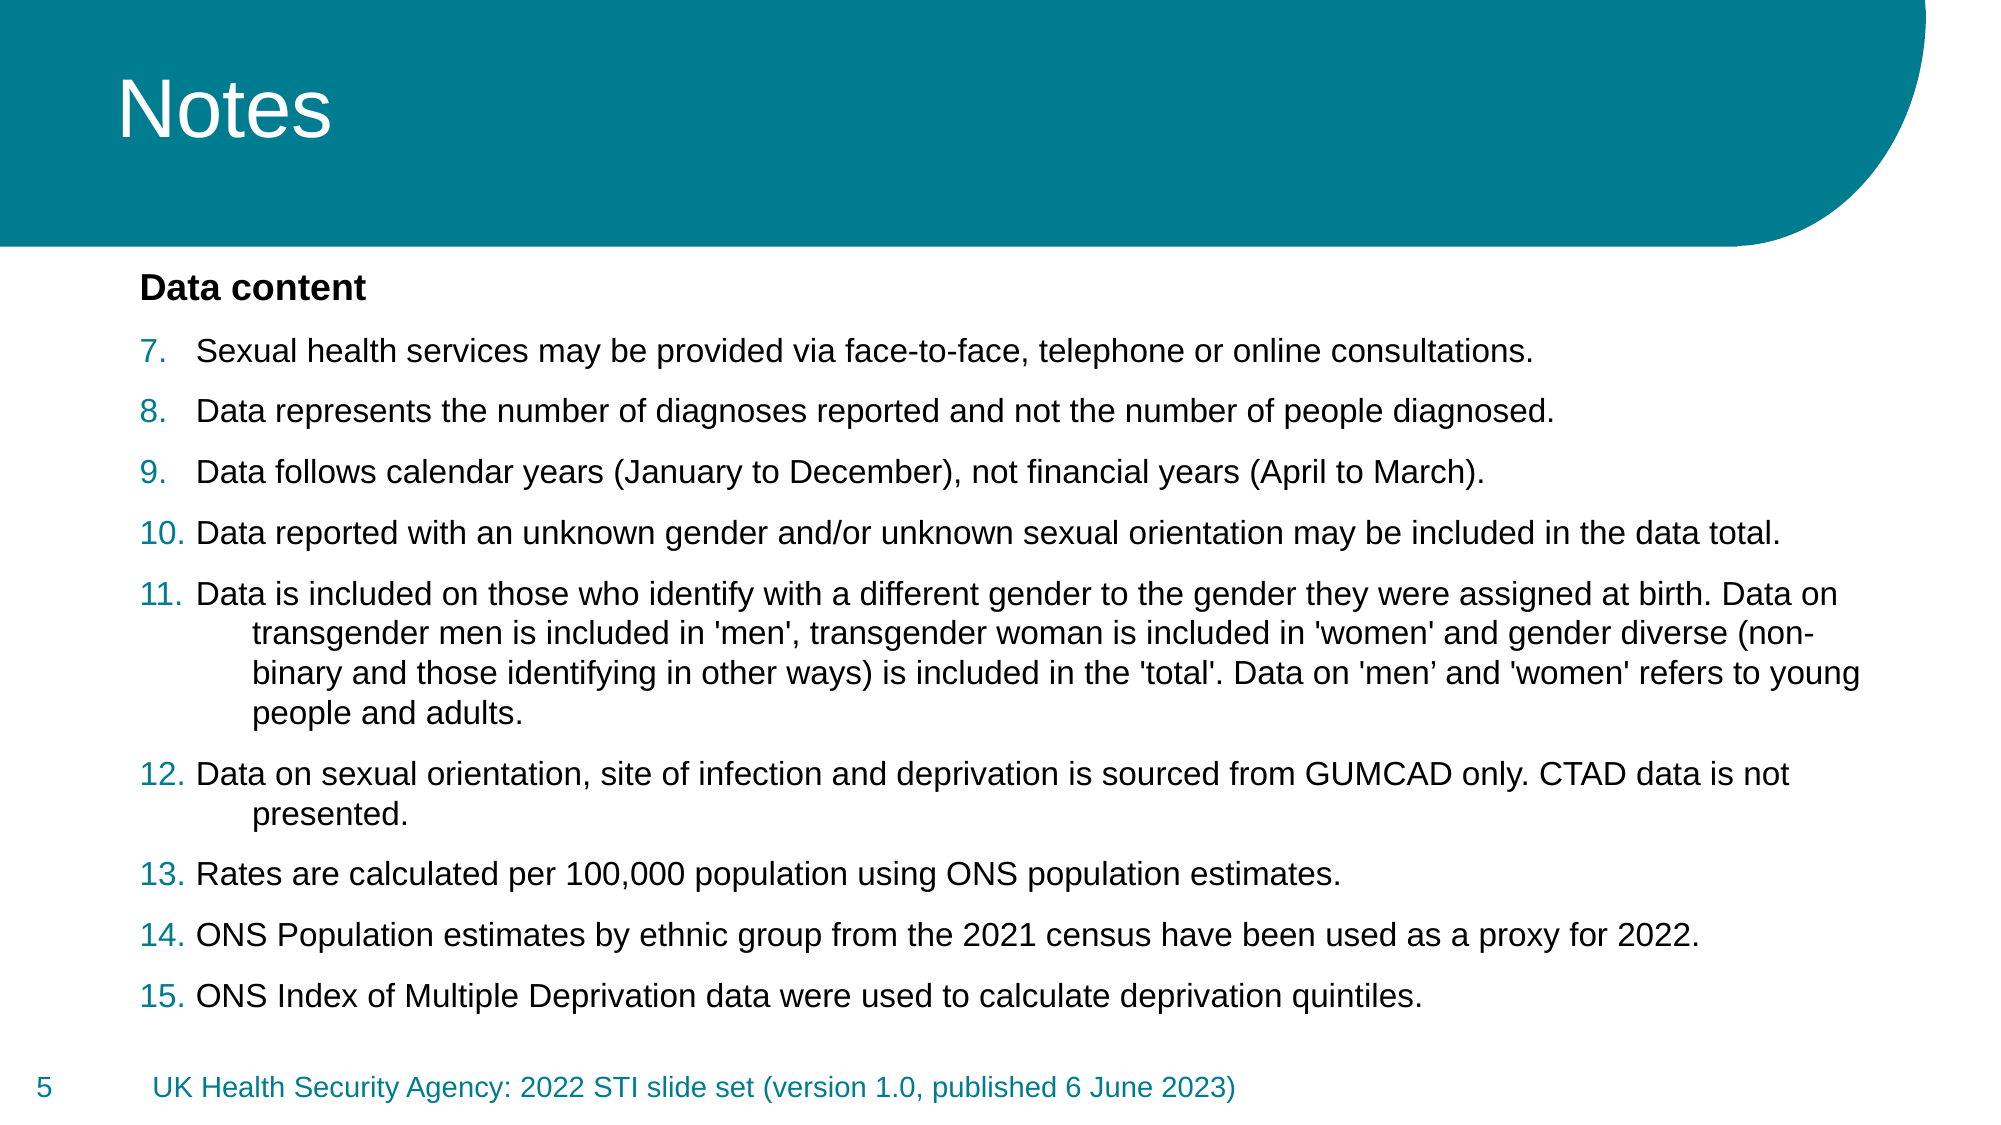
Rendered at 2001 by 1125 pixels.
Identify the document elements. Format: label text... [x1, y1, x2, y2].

text_box UK Health Security Agency: 2022 STI slide set (version 1.0, published 6 June 2023) [137, 1056, 1780, 1116]
text_box [21, 1056, 120, 1117]
list Data content Sexual health services may be provided via face-to-face, telephone or online consultations. Data represents the number of diagnoses reported and not the number of people diagnosed. Data follows calendar years (January to December), not financial years (April to March). Data reported with an unknown gender and/or unknown sexual orientation may be included in the data total. Data is included on those who identify with a different gender to the gender they were assigned at birth. Data on transgender men is included in 'men', transgender woman is included in 'women' and gender diverse (non-binary and those identifying in other ways) is included in the 'total'. Data on 'men’ and 'women' refers to young people and adults. Data on sexual orientation, site of infection and deprivation is sourced from GUMCAD only. CTAD data is not presented. Rates are calculated per 100,000 population using ONS population estimates. ONS Population estimates by ethnic group from the 2021 census have been used as a proxy for 2022. ONS Index of Multiple Deprivation data were used to calculate deprivation quintiles. [124, 255, 1886, 1026]
title Notes [101, 58, 492, 219]
